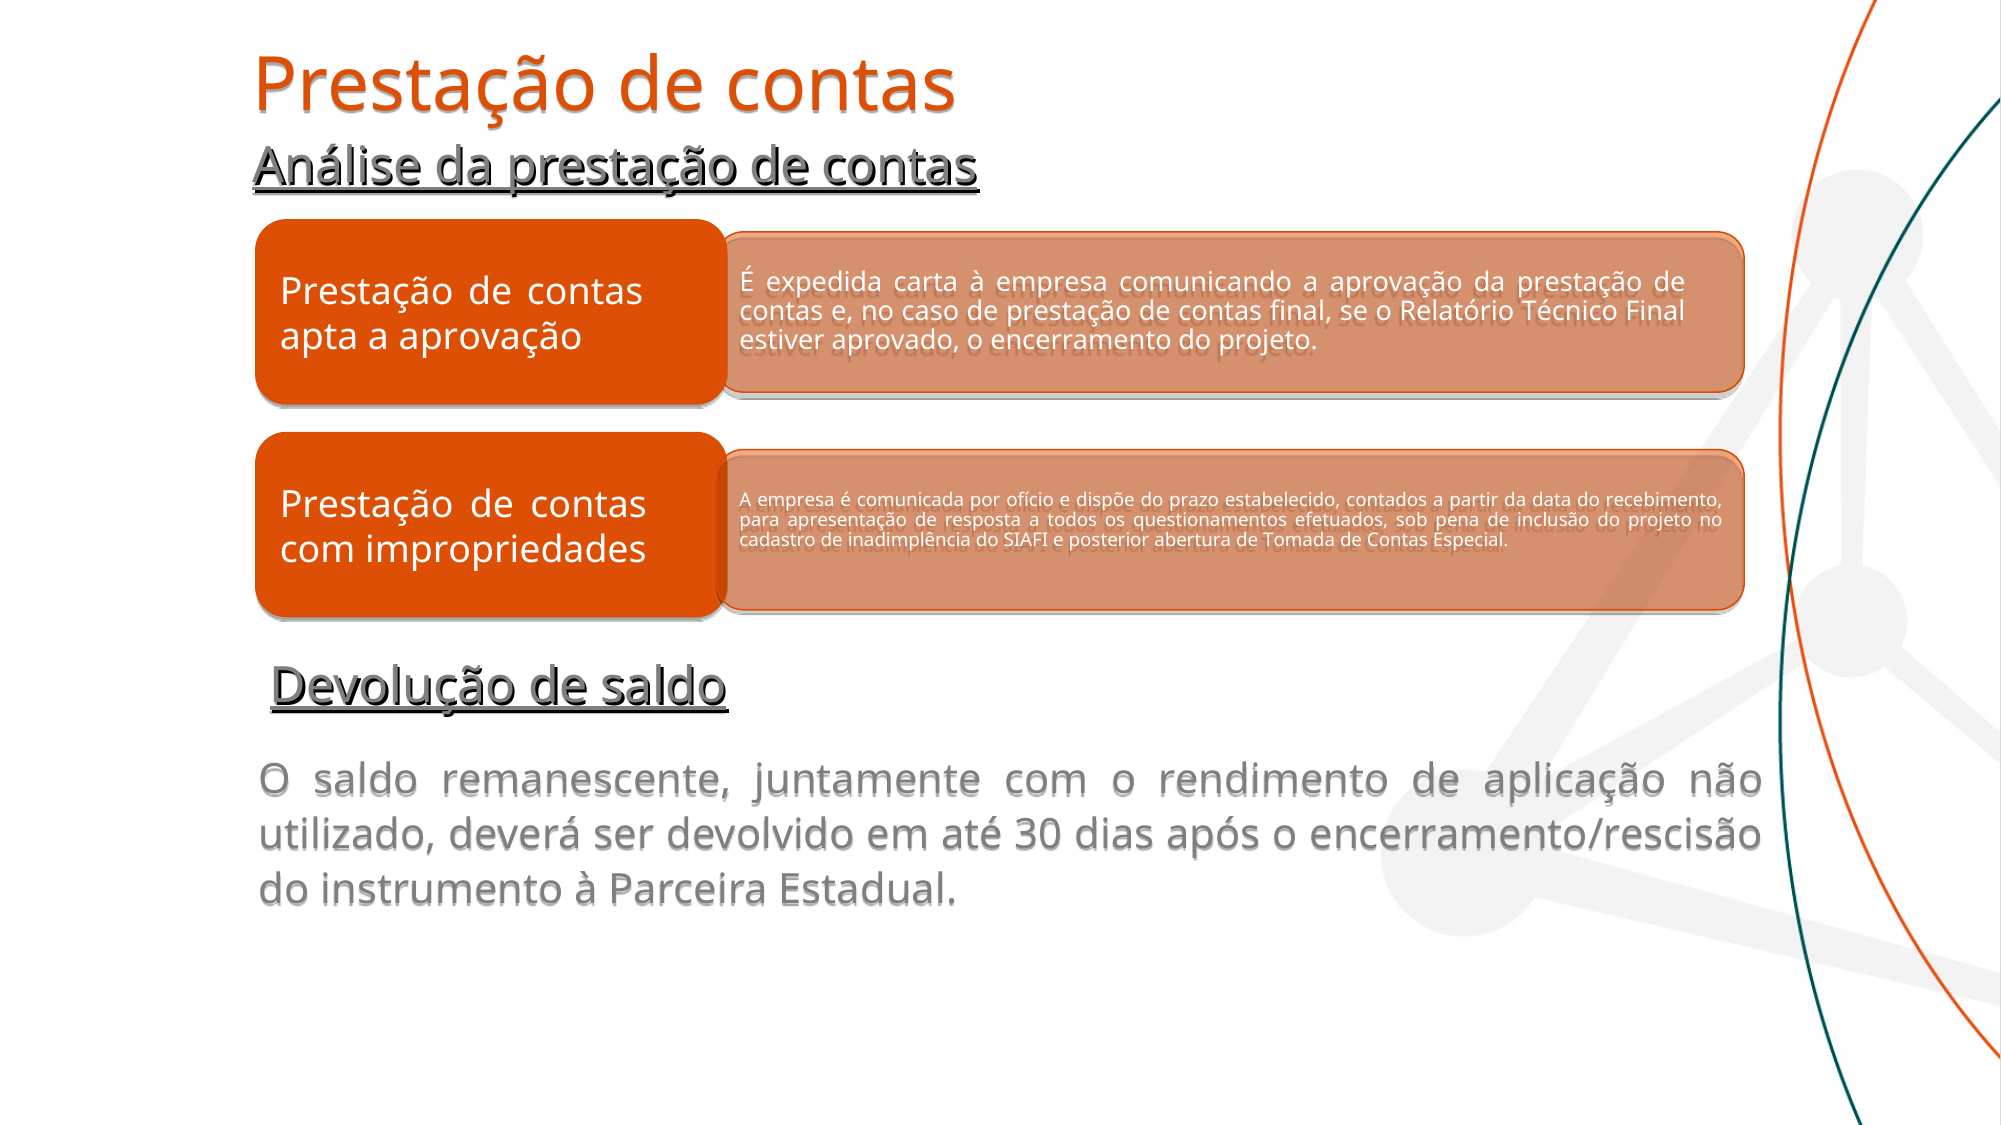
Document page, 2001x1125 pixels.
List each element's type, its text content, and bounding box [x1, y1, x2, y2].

text_box A empresa é comunicada por ofício e dispõe do prazo estabelecido, contados a partir da data do recebimento, para apresentação de resposta a todos os questionamentos efetuados, sob pena de inclusão do projeto no cadastro de inadimplência do SIAFI e posterior abertura de Tomada de Contas Especial. [716, 449, 1745, 610]
text_box Prestação de contas [237, 27, 1250, 125]
text_box Prestação de contas apta a aprovação [255, 219, 727, 404]
text_box O saldo remanescente, juntamente com o rendimento de aplicação não utilizado, deverá ser devolvido em até 30 dias após o encerramento/rescisão do instrumento à Parceira Estadual. [244, 202, 1780, 1059]
text_box É expedida carta à empresa comunicando a aprovação da prestação de contas e, no caso de prestação de contas final, se o Relatório Técnico Final estiver aprovado, o encerramento do projeto. [725, 231, 1745, 393]
text_box Análise da prestação de contas [237, 125, 1780, 202]
text_box Devolução de saldo [254, 645, 1798, 721]
text_box Prestação de contas com impropriedades [255, 432, 726, 617]
